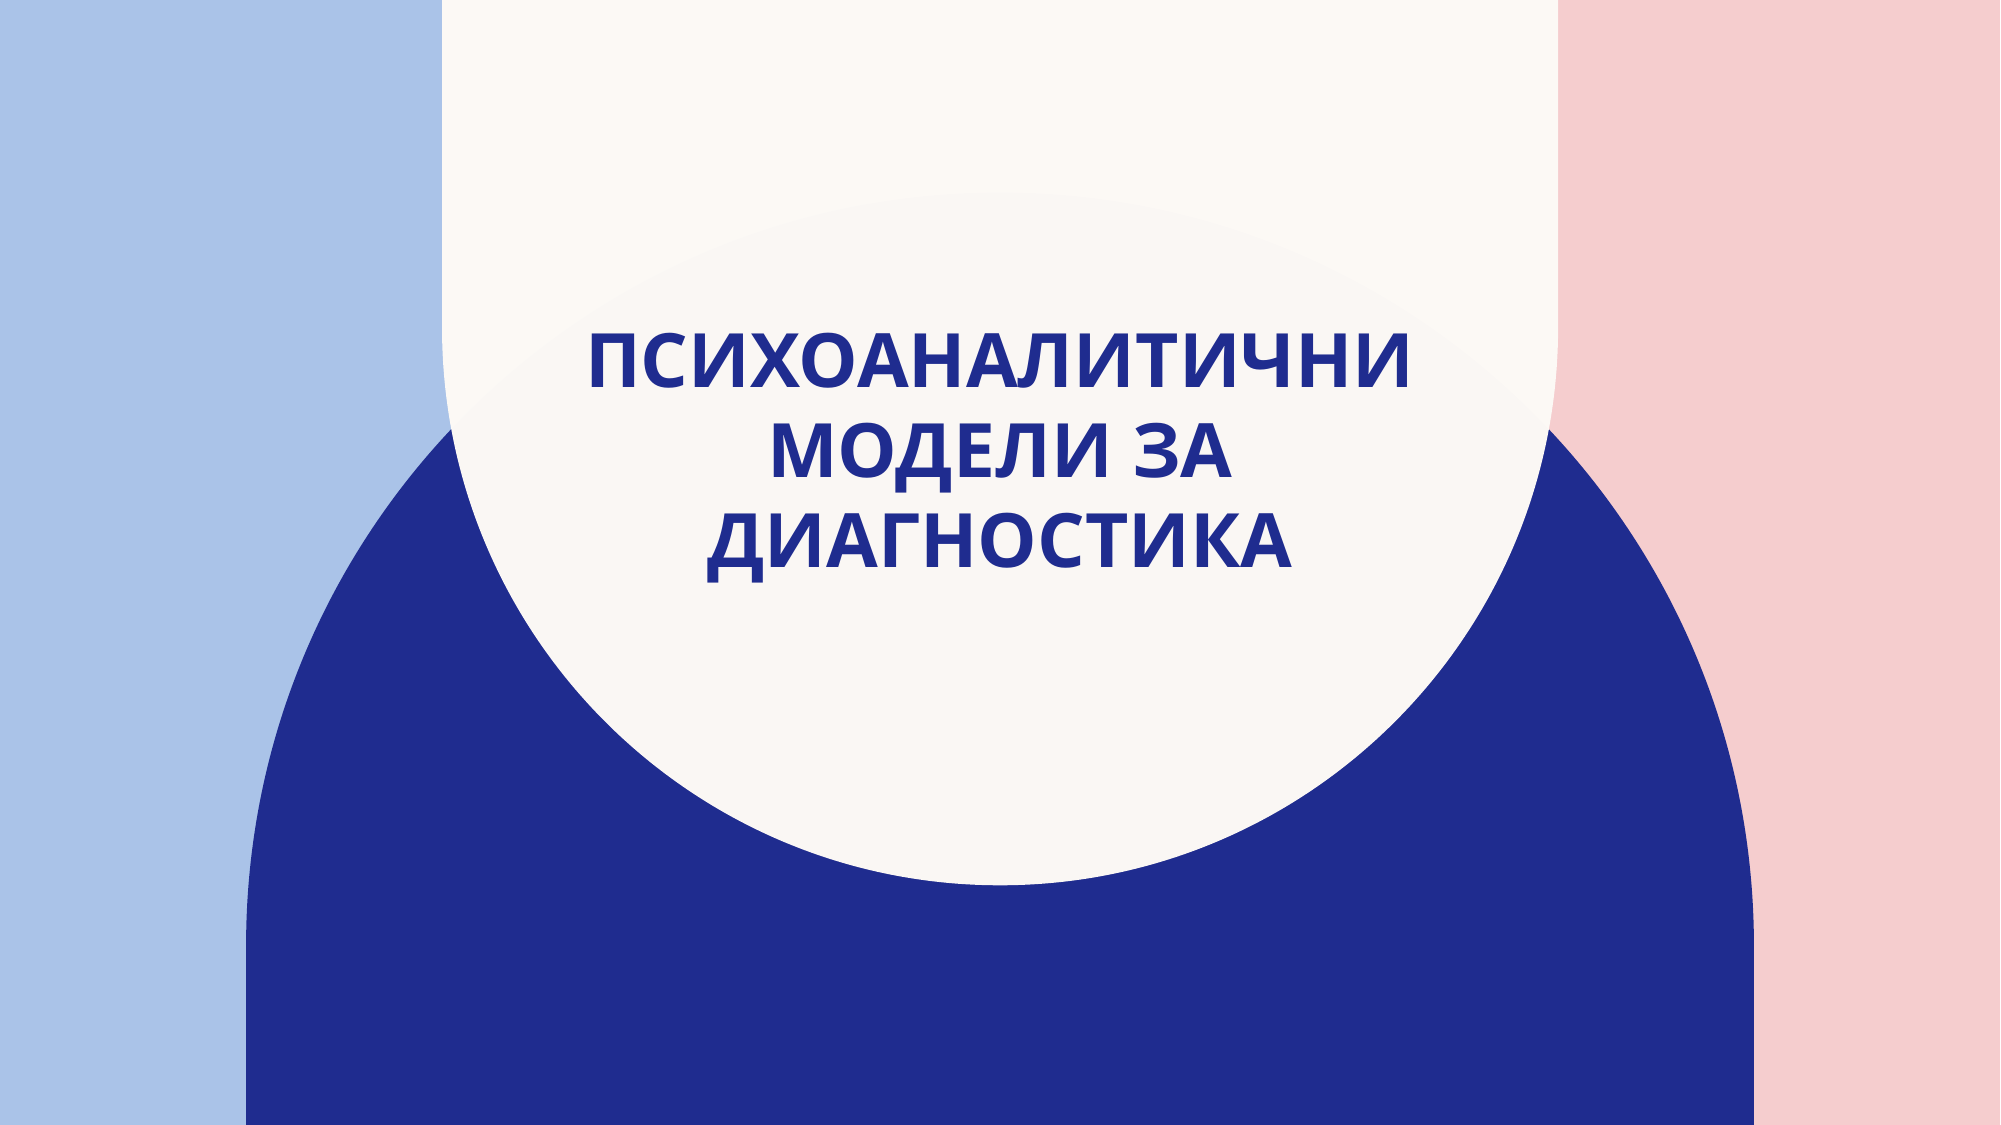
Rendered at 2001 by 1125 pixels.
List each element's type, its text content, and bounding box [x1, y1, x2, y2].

title Психоаналитични модели за диагностика [475, 132, 1525, 762]
